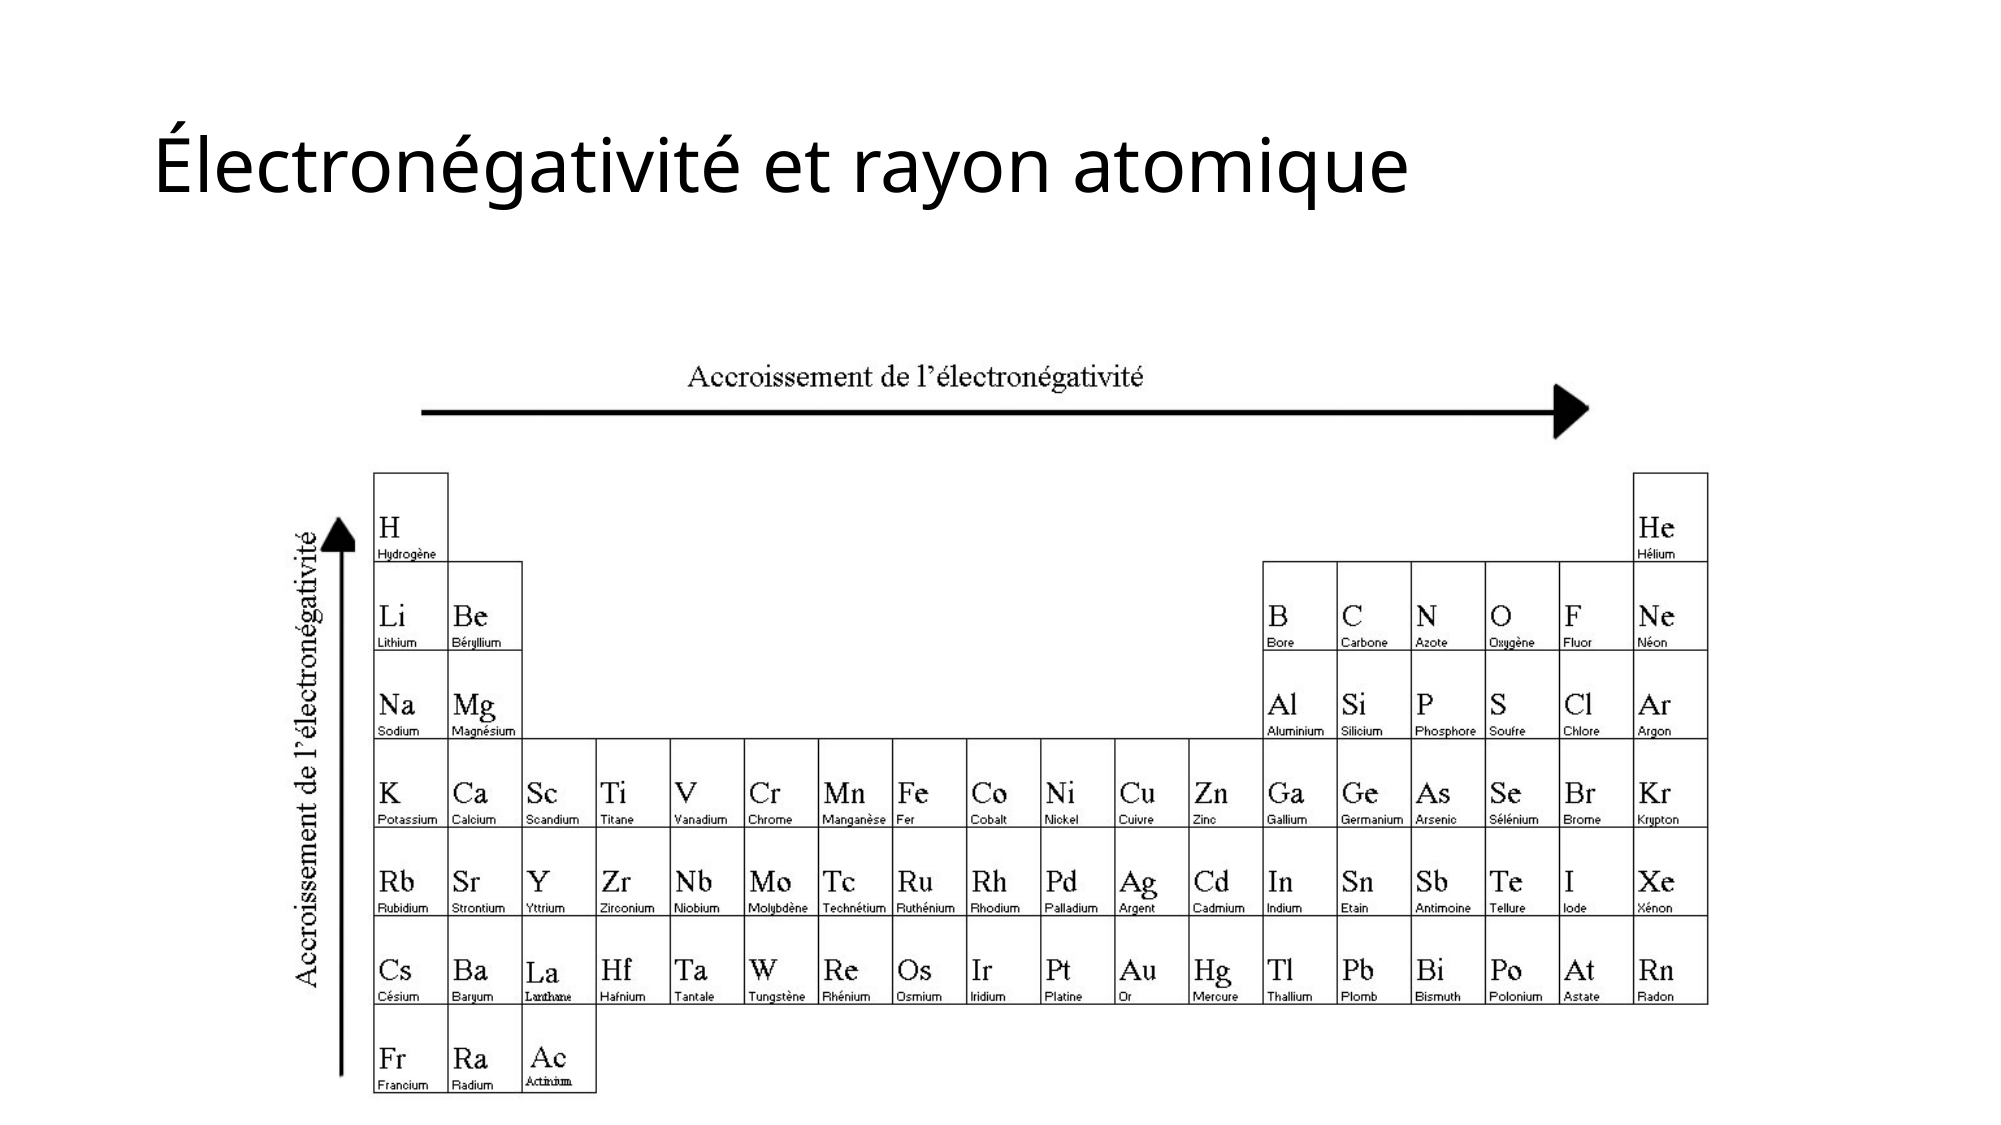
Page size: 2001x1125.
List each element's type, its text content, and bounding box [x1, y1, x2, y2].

title Électronégativité et rayon atomique [137, 59, 1863, 278]
picture [285, 267, 1715, 1113]
